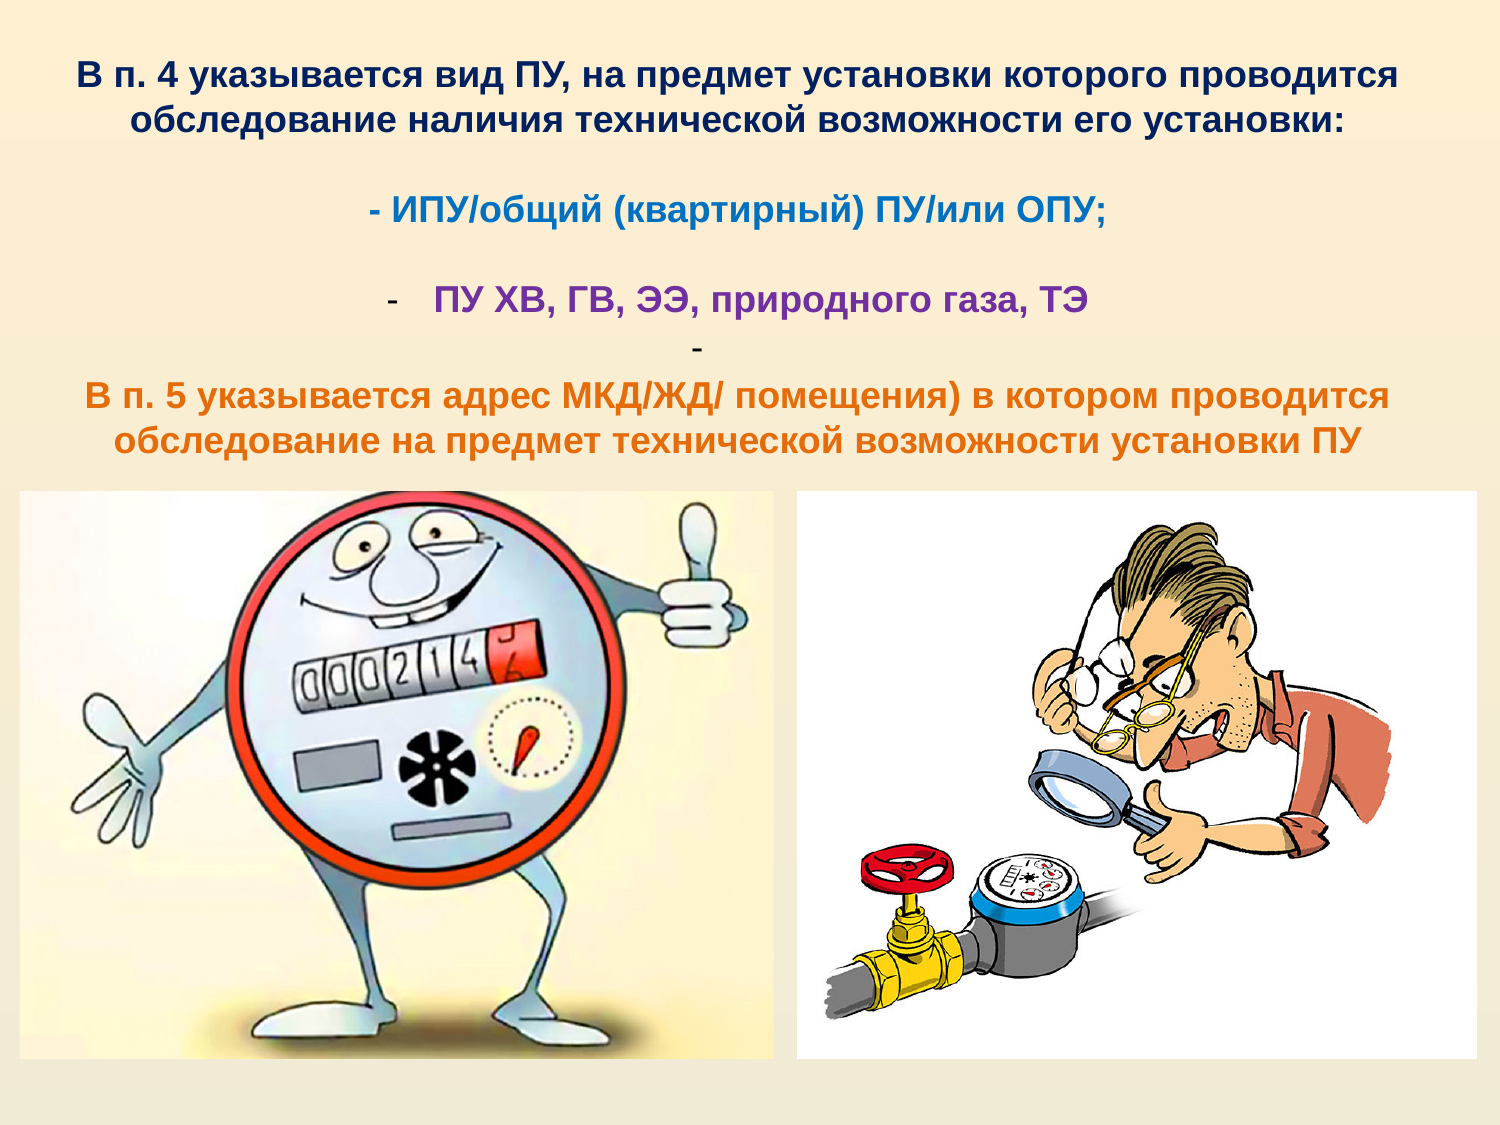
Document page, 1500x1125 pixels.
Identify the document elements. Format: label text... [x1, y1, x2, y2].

text_box В п. 4 указывается вид ПУ, на предмет установки которого проводится обследование наличия технической возможности его установки: - ИПУ/общий (квартирный) ПУ/или ОПУ; ПУ ХВ, ГВ, ЭЭ, природного газа, ТЭ В п. 5 указывается адрес МКД/ЖД/ помещения) в котором проводится обследование на предмет технической возможности установки ПУ [0, 43, 1476, 469]
picture [797, 491, 1477, 1059]
picture [19, 491, 774, 1059]
